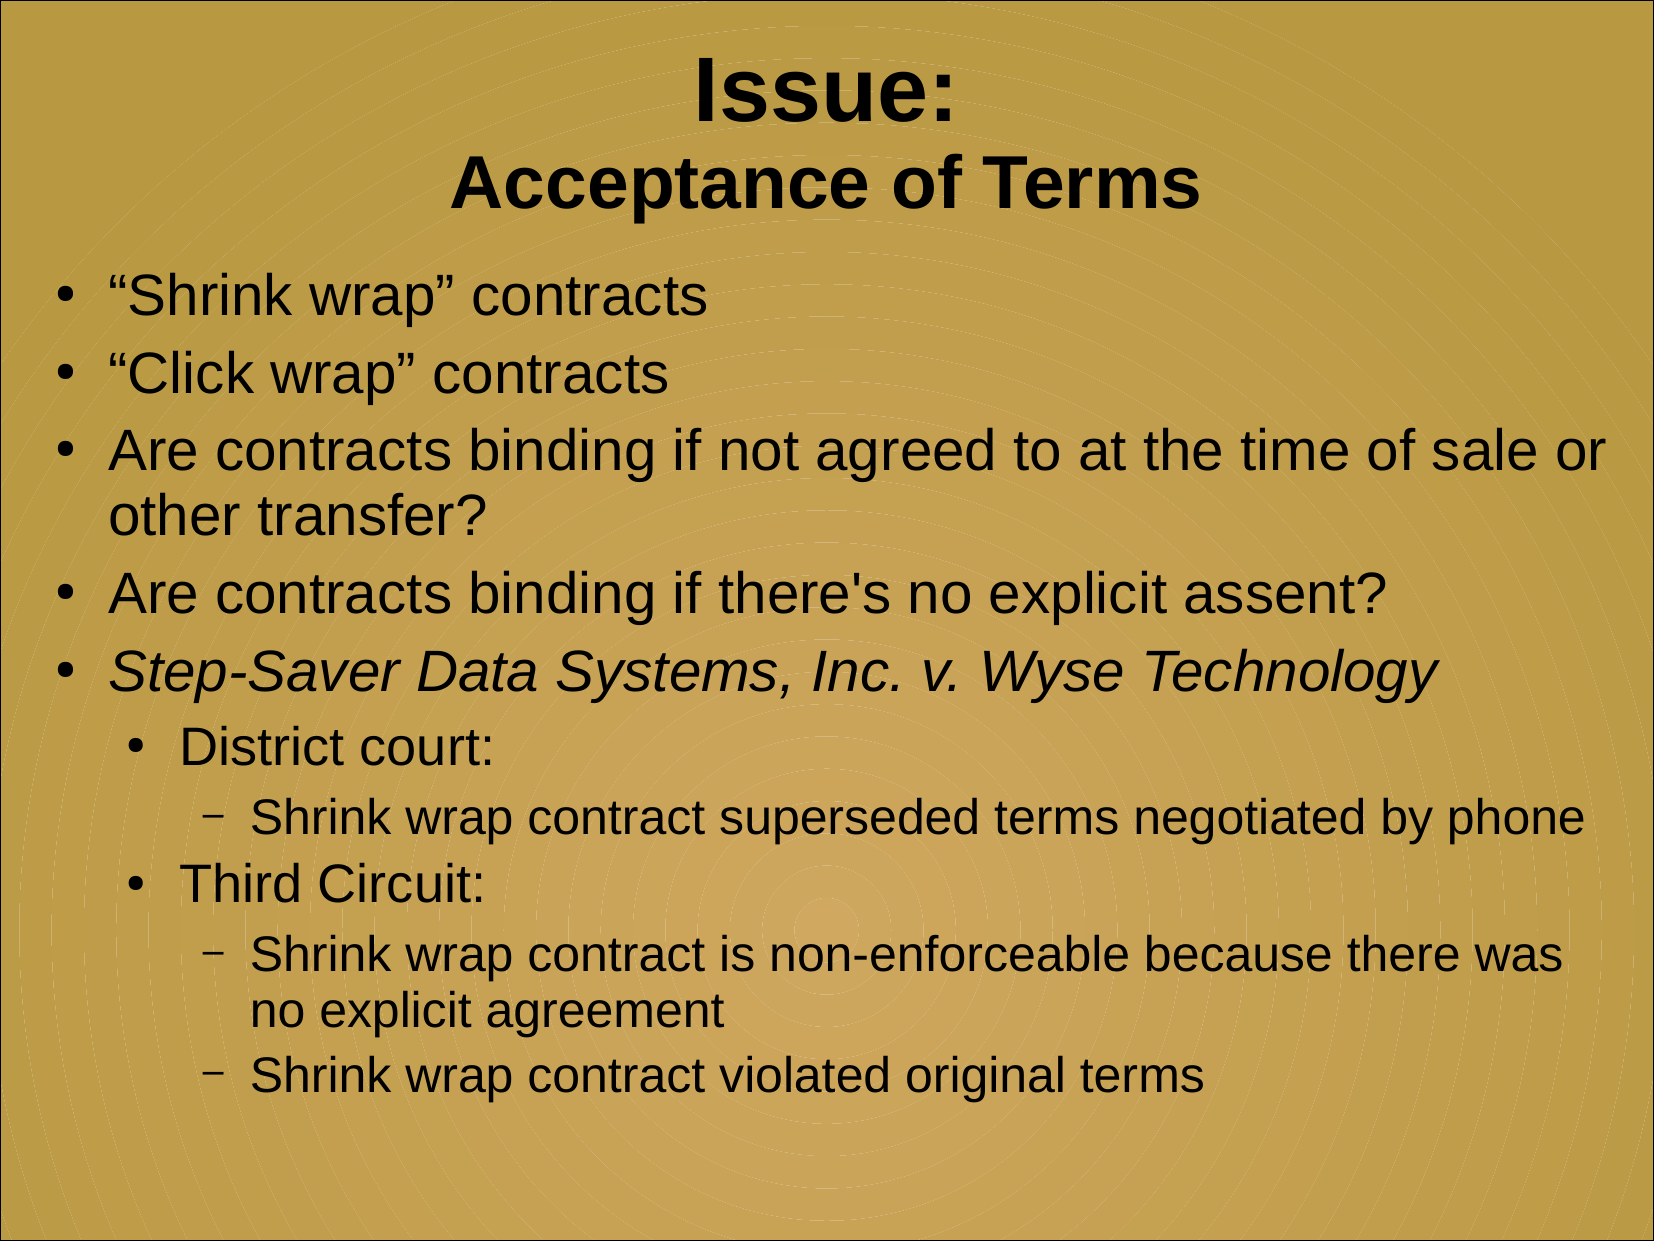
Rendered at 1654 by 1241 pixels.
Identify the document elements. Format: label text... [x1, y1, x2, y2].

title Issue: Acceptance of Terms [82, 37, 1571, 226]
list “Shrink wrap” contracts “Click wrap” contracts Are contracts binding if not agreed to at the time of sale or other transfer? Are contracts binding if there's no explicit assent? Step-Saver Data Systems, Inc. v. Wyse Technology District court: Shrink wrap contract superseded terms negotiated by phone Third Circuit: Shrink wrap contract is non-enforceable because there was no explicit agreement Shrink wrap contract violated original terms [37, 262, 1616, 1126]
